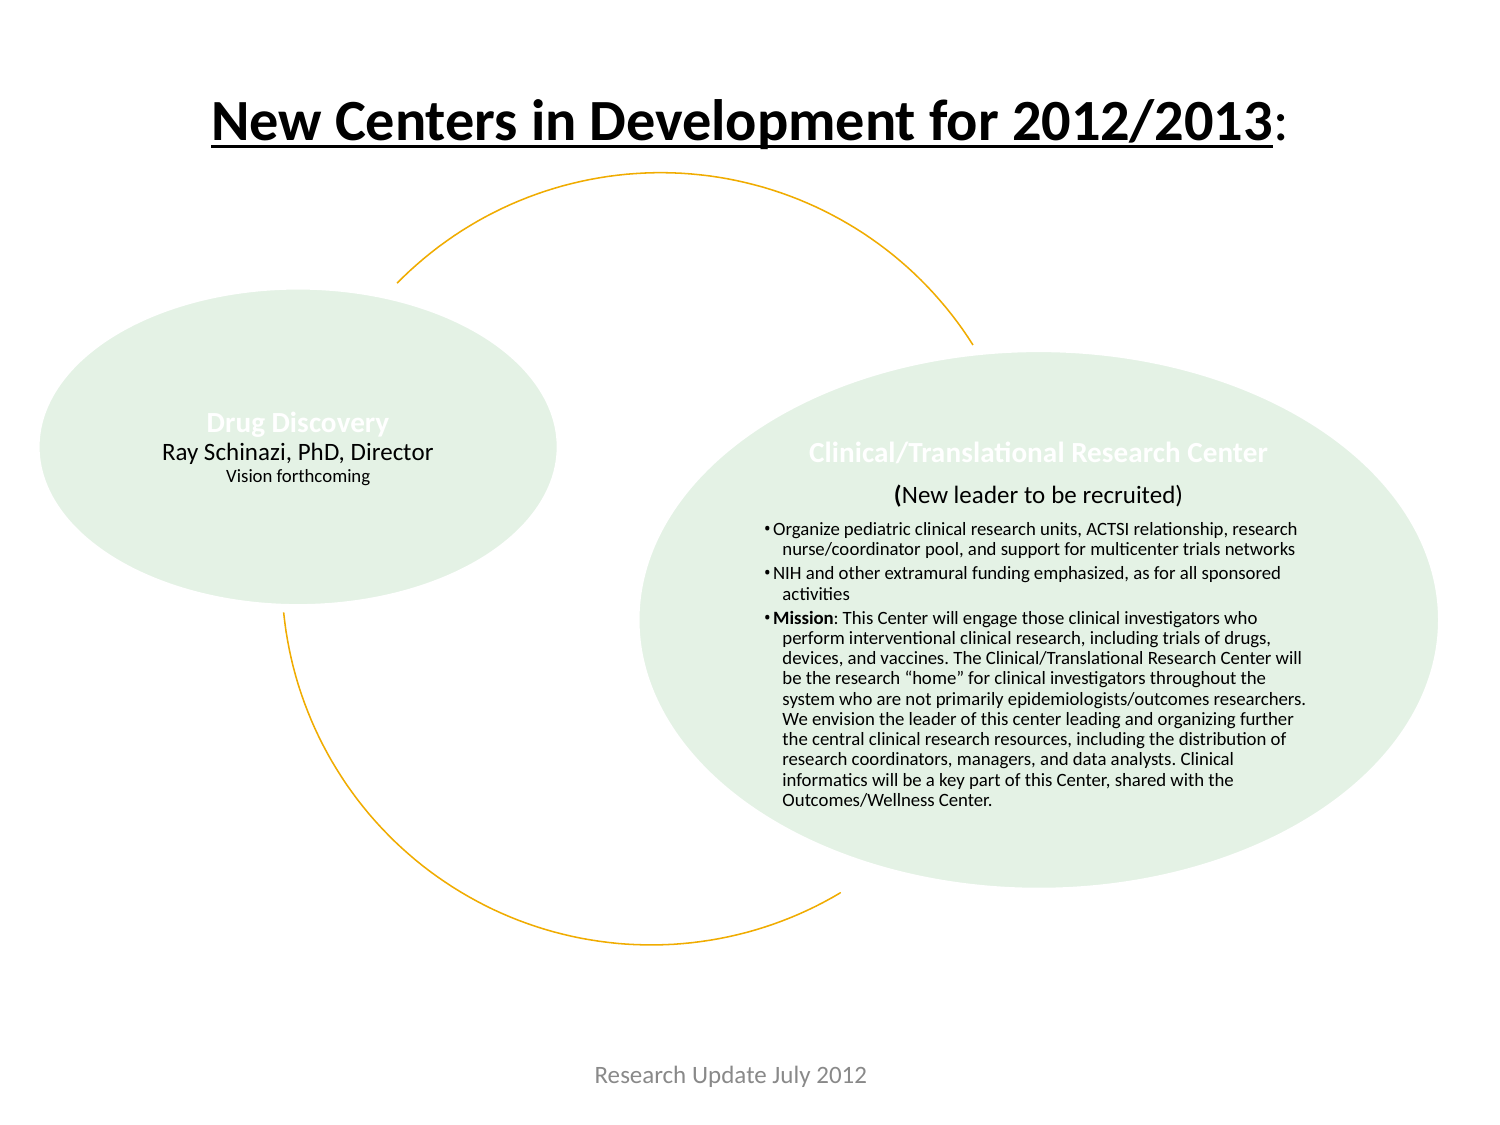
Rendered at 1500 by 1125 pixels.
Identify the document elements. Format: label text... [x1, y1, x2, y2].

text_box Research Update July 2012 [525, 1050, 938, 1098]
text_box Clinical/Translational Research Center (New leader to be recruited) Organize pediatric clinical research units, ACTSI relationship, research nurse/coordinator pool, and support for multicenter trials networks NIH and other extramural funding emphasized, as for all sponsored activities Mission: This Center will engage those clinical investigators who perform interventional clinical research, including trials of drugs, devices, and vaccines. The Clinical/Translational Research Center will be the research “home” for clinical investigators throughout the system who are not primarily epidemiologists/outcomes researchers. We envision the leader of this center leading and organizing further the central clinical research resources, including the distribution of research coordinators, managers, and data analysts. Clinical informatics will be a key part of this Center, shared with the Outcomes/Wellness Center. [637, 350, 1441, 890]
text_box Drug Discovery Ray Schinazi, PhD, Director Vision forthcoming [37, 287, 559, 607]
title New Centers in Development for 2012/2013: [75, 75, 1426, 150]
